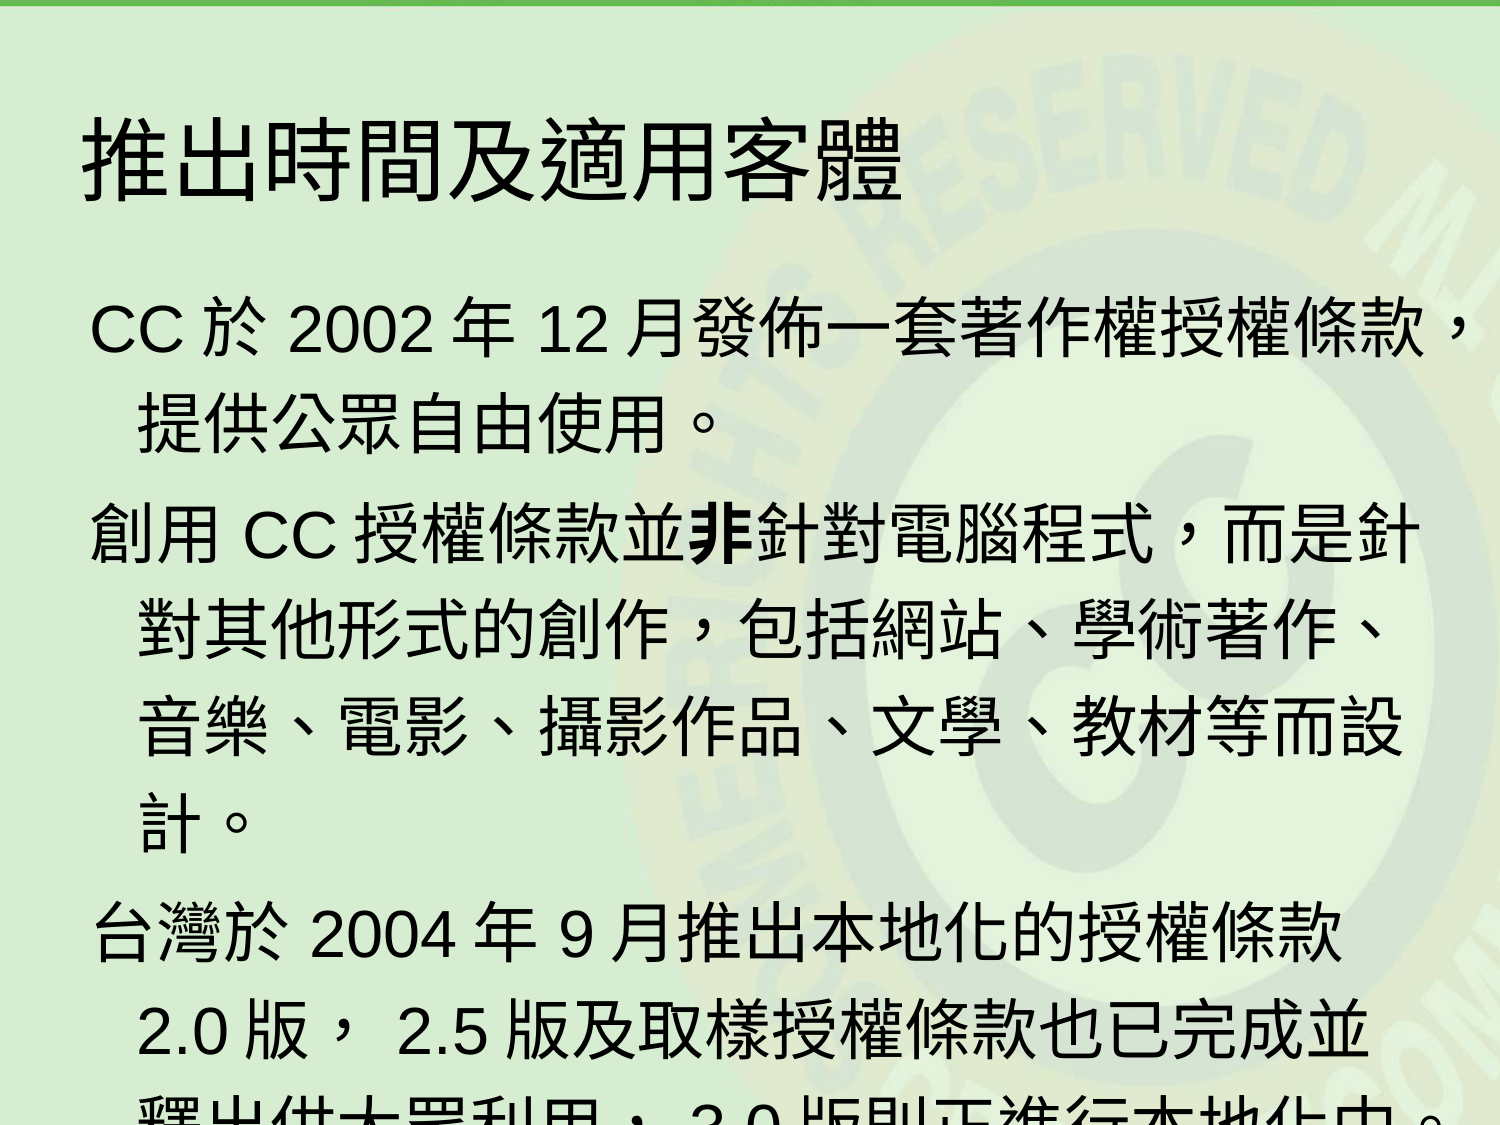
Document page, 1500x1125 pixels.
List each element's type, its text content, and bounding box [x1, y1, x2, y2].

picture [0, 0, 1500, 1125]
title 推出時間及適用客體 [64, 90, 1415, 220]
list CC於2002年12月發佈一套著作權授權條款，提供公眾自由使用。 創用CC授權條款並非針對電腦程式，而是針對其他形式的創作，包括網站、學術著作、音樂、電影、攝影作品、文學、教材等而設計。 台灣於2004年9月推出本地化的授權條款2.0版，2.5版及取樣授權條款也已完成並釋出供大眾利用，3.0版則正進行本地化中。 [0, 267, 1447, 1125]
